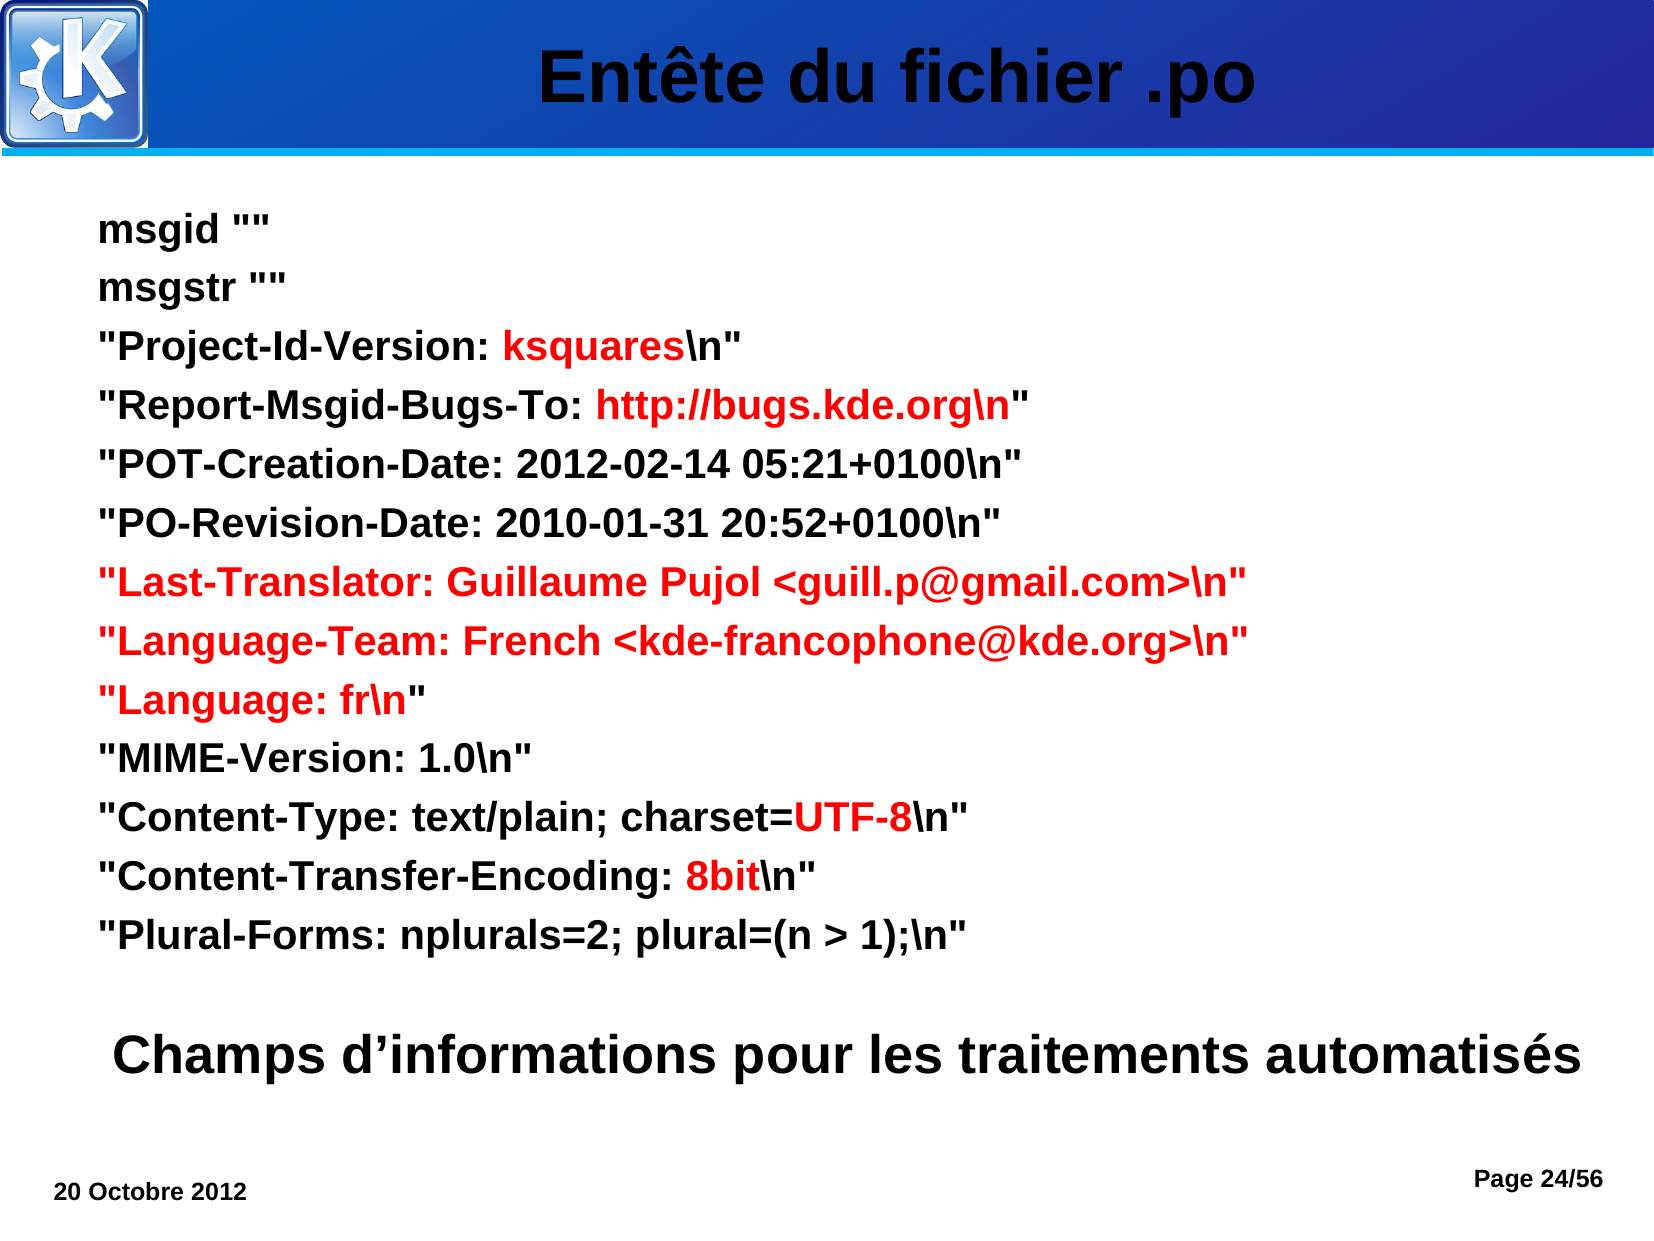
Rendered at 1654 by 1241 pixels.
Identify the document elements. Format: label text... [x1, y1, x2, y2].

picture [0, 0, 141, 148]
text_box msgid "" msgstr "" "Project-Id-Version: ksquares\n" "Report-Msgid-Bugs-To: http://bugs.kde.org\n" "POT-Creation-Date: 2012-02-14 05:21+0100\n" "PO-Revision-Date: 2010-01-31 20:52+0100\n" "Last-Translator: Guillaume Pujol <guill.p@gmail.com>\n" "Language-Team: French <kde-francophone@kde.org>\n" "Language: fr\n" "MIME-Version: 1.0\n" "Content-Type: text/plain; charset=UTF-8\n" "Content-Transfer-Encoding: 8bit\n" "Plural-Forms: nplurals=2; plural=(n > 1);\n" Champs d’informations pour les traitements automatisés [82, 194, 1619, 1170]
text_box Entête du fichier .po [141, 0, 1654, 151]
